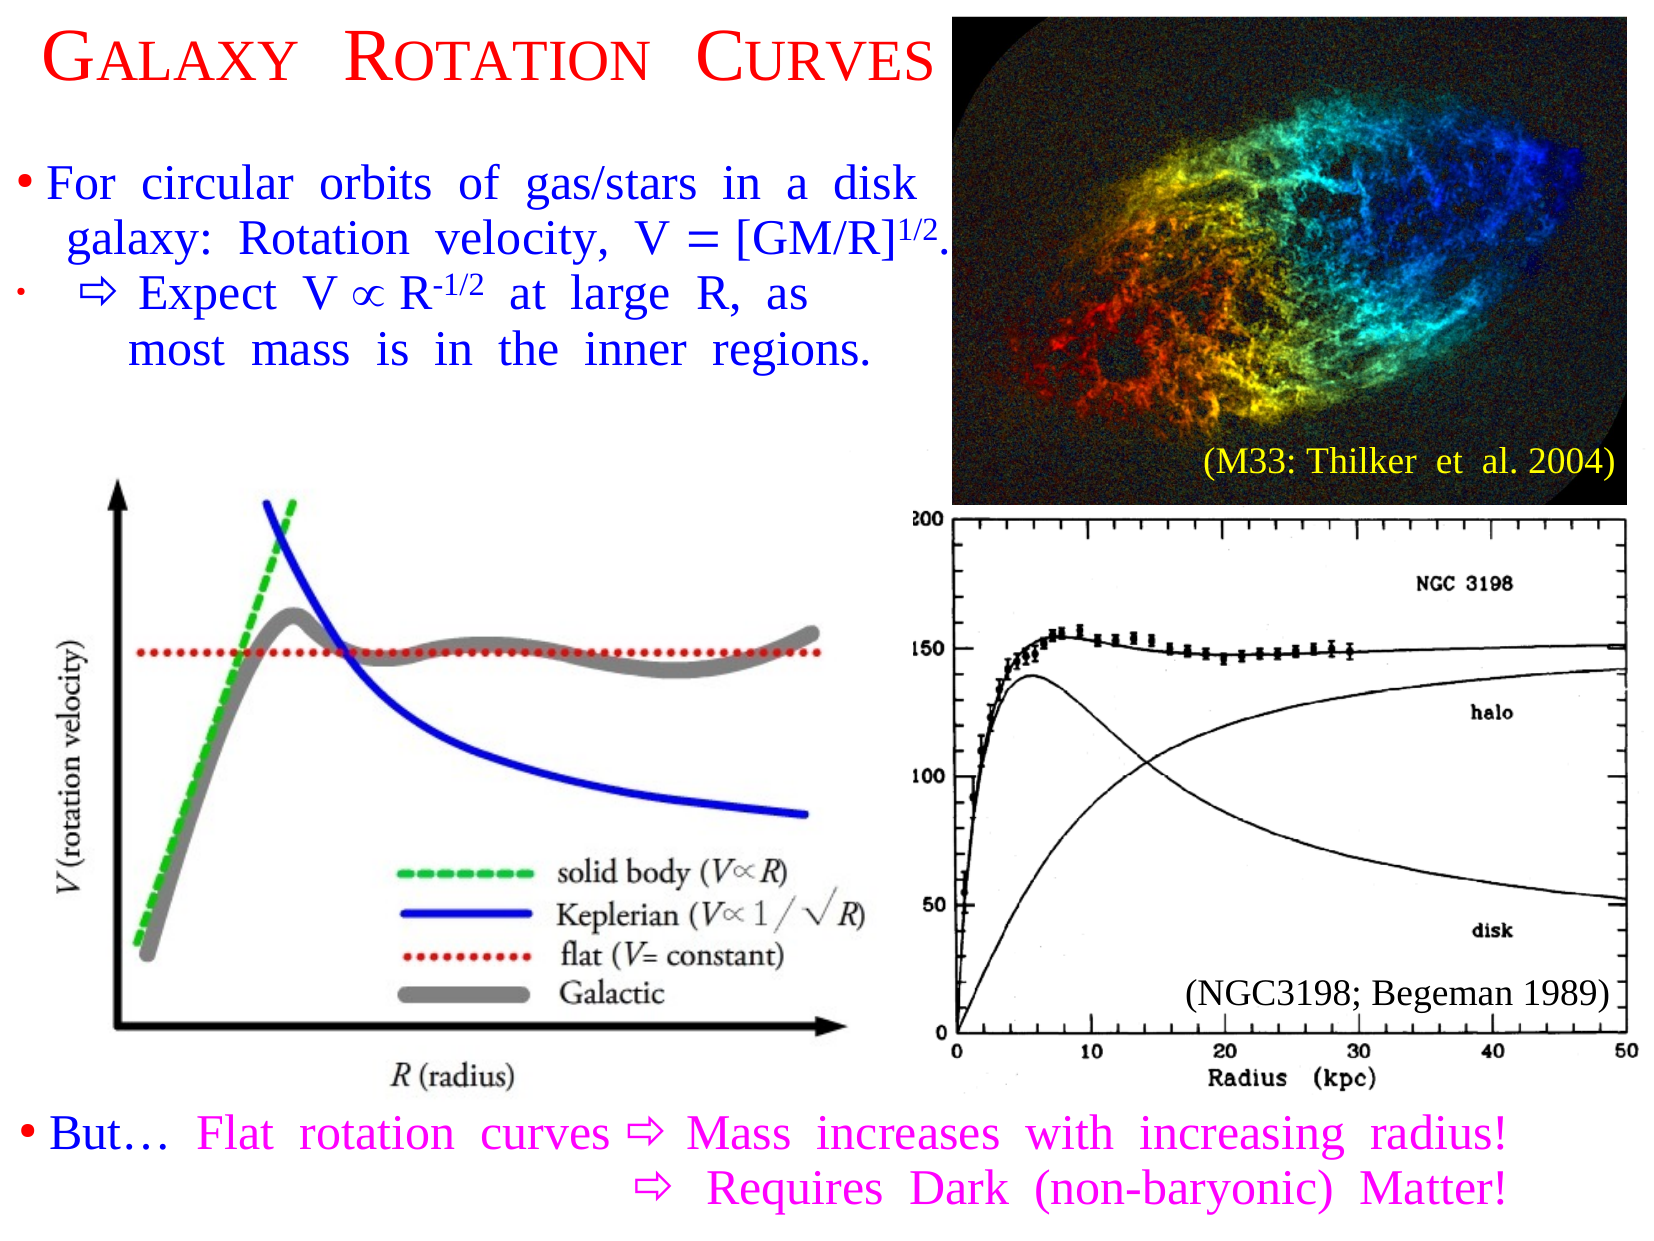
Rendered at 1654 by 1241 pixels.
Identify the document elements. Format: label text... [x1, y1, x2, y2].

text_box But… Flat rotation curves  Mass increases with increasing radius!  Requires Dark (non-baryonic) Matter! [18, 1105, 1570, 1230]
text_box (M33: Thilker et al. 2004) [1195, 439, 1643, 486]
picture [1393, 138, 1402, 148]
text_box For circular orbits of gas/stars in a disk galaxy: Rotation velocity, V = [GM/R]1/2.  Expect V  R-1/2 at large R, as most mass is in the inner regions. [16, 154, 1651, 408]
text_box (NGC3198; Begeman 1989) [1177, 971, 1621, 1017]
text_box GALAXY ROTATION CURVES [41, 13, 936, 113]
picture [951, 16, 1627, 154]
picture [2, 408, 1653, 1126]
picture [1386, 148, 1397, 154]
